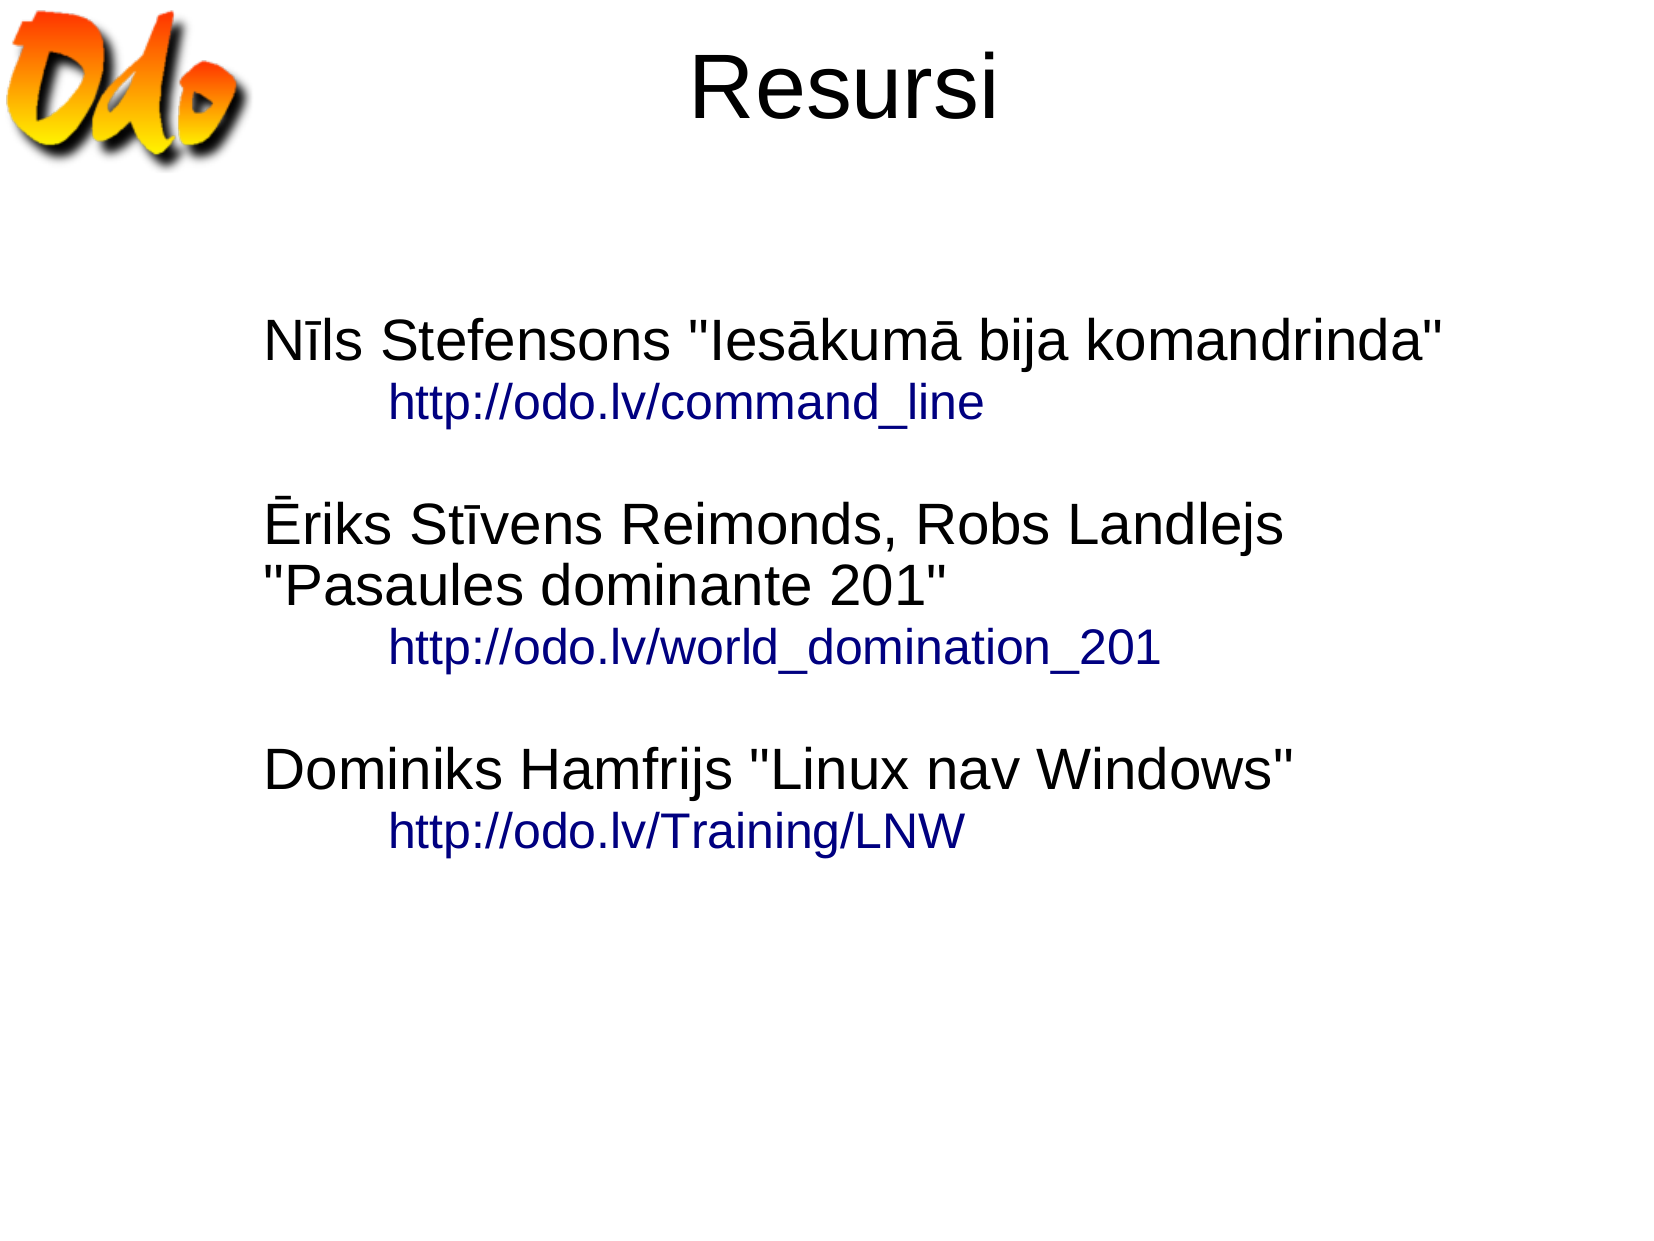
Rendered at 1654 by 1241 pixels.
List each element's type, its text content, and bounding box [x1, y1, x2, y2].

list Nīls Stefensons "Iesākumā bija komandrinda" http://odo.lv/command_line Ēriks Stīvens Reimonds, Robs Landlejs "Pasaules dominante 201" http://odo.lv/world_domination_201 Dominiks Hamfrijs "Linux nav Windows" http://odo.lv/Training/LNW [82, 236, 1569, 1107]
picture [5, 6, 263, 178]
title Resursi [70, 39, 1619, 142]
